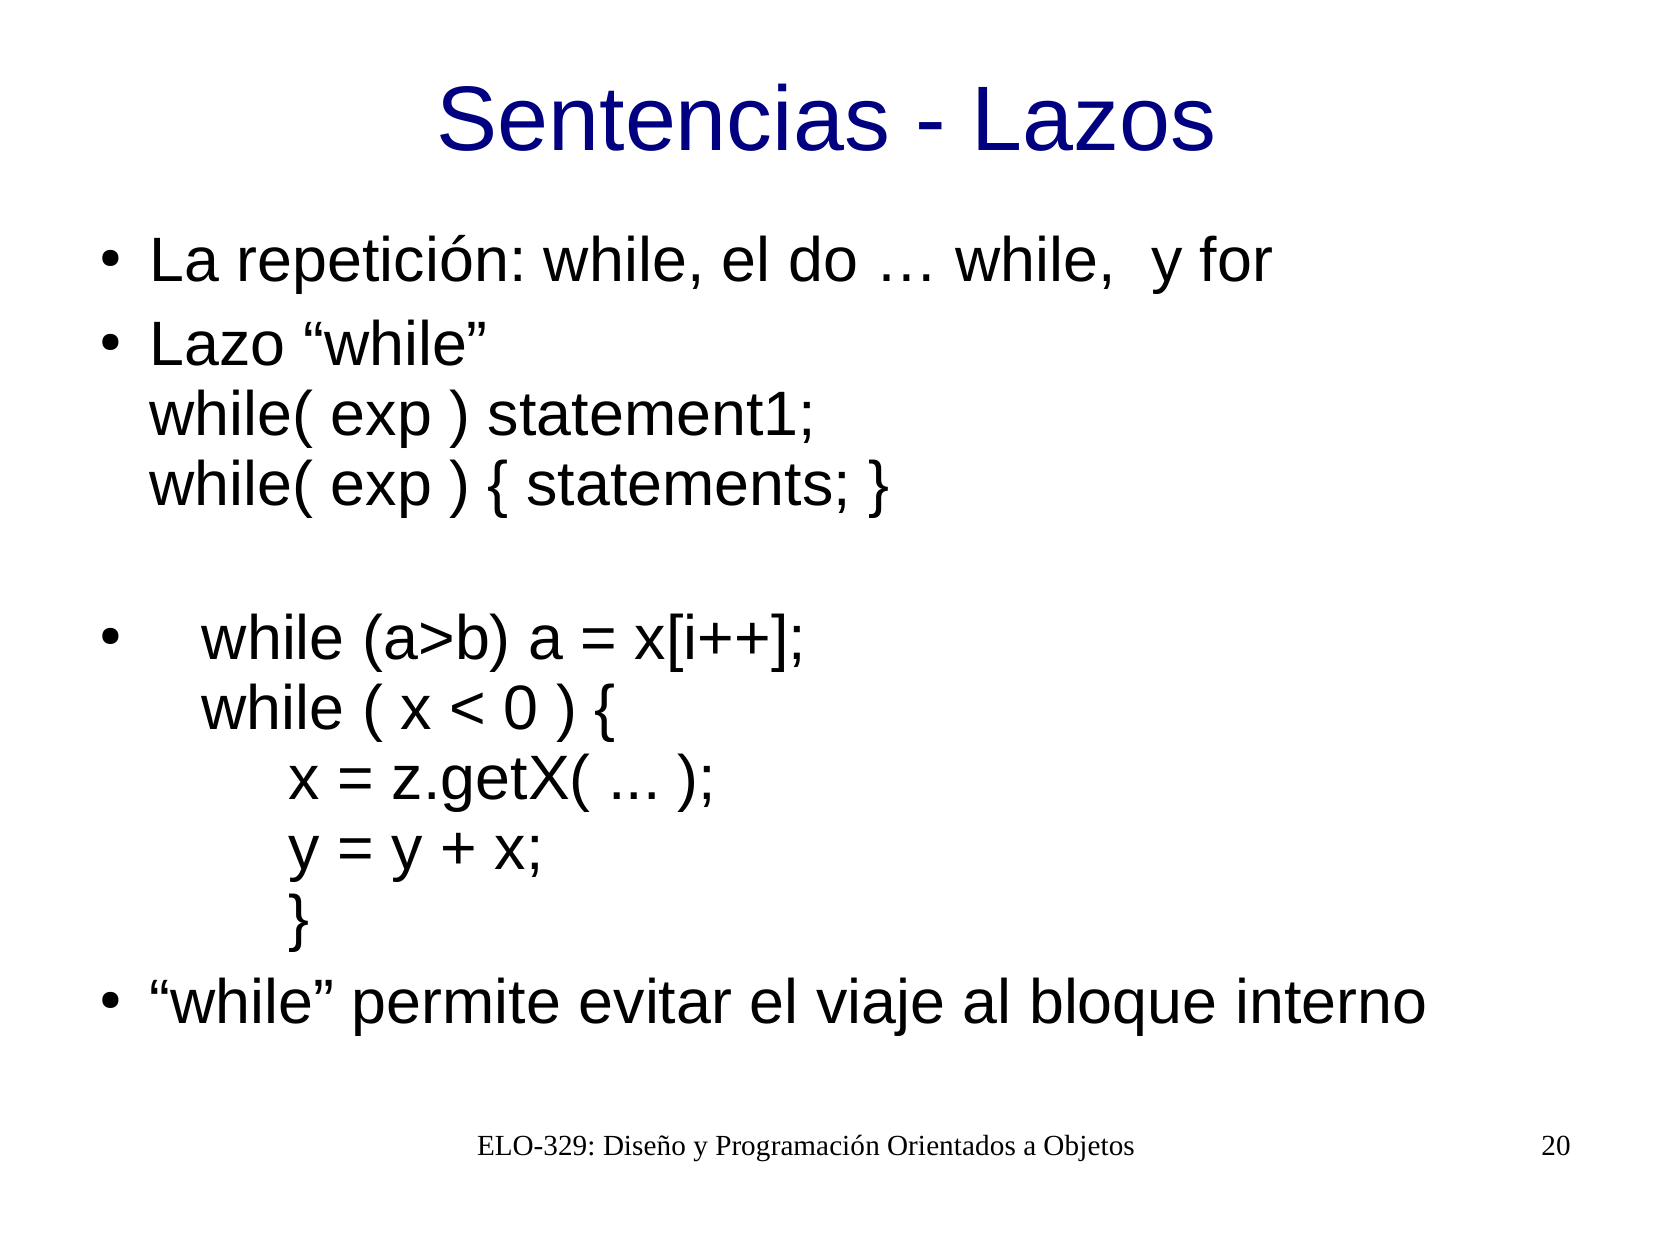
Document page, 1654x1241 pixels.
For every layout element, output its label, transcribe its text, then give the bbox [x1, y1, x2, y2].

list La repetición: while, el do … while, y for Lazo “while” while( exp ) statement1; while( exp ) { statements; } while (a>b) a = x[i++]; while ( x < 0 ) { x = z.getX( ... ); y = y + x; } “while” permite evitar el viaje al bloque interno [82, 225, 1571, 1044]
title Sentencias - Lazos [82, 56, 1571, 181]
